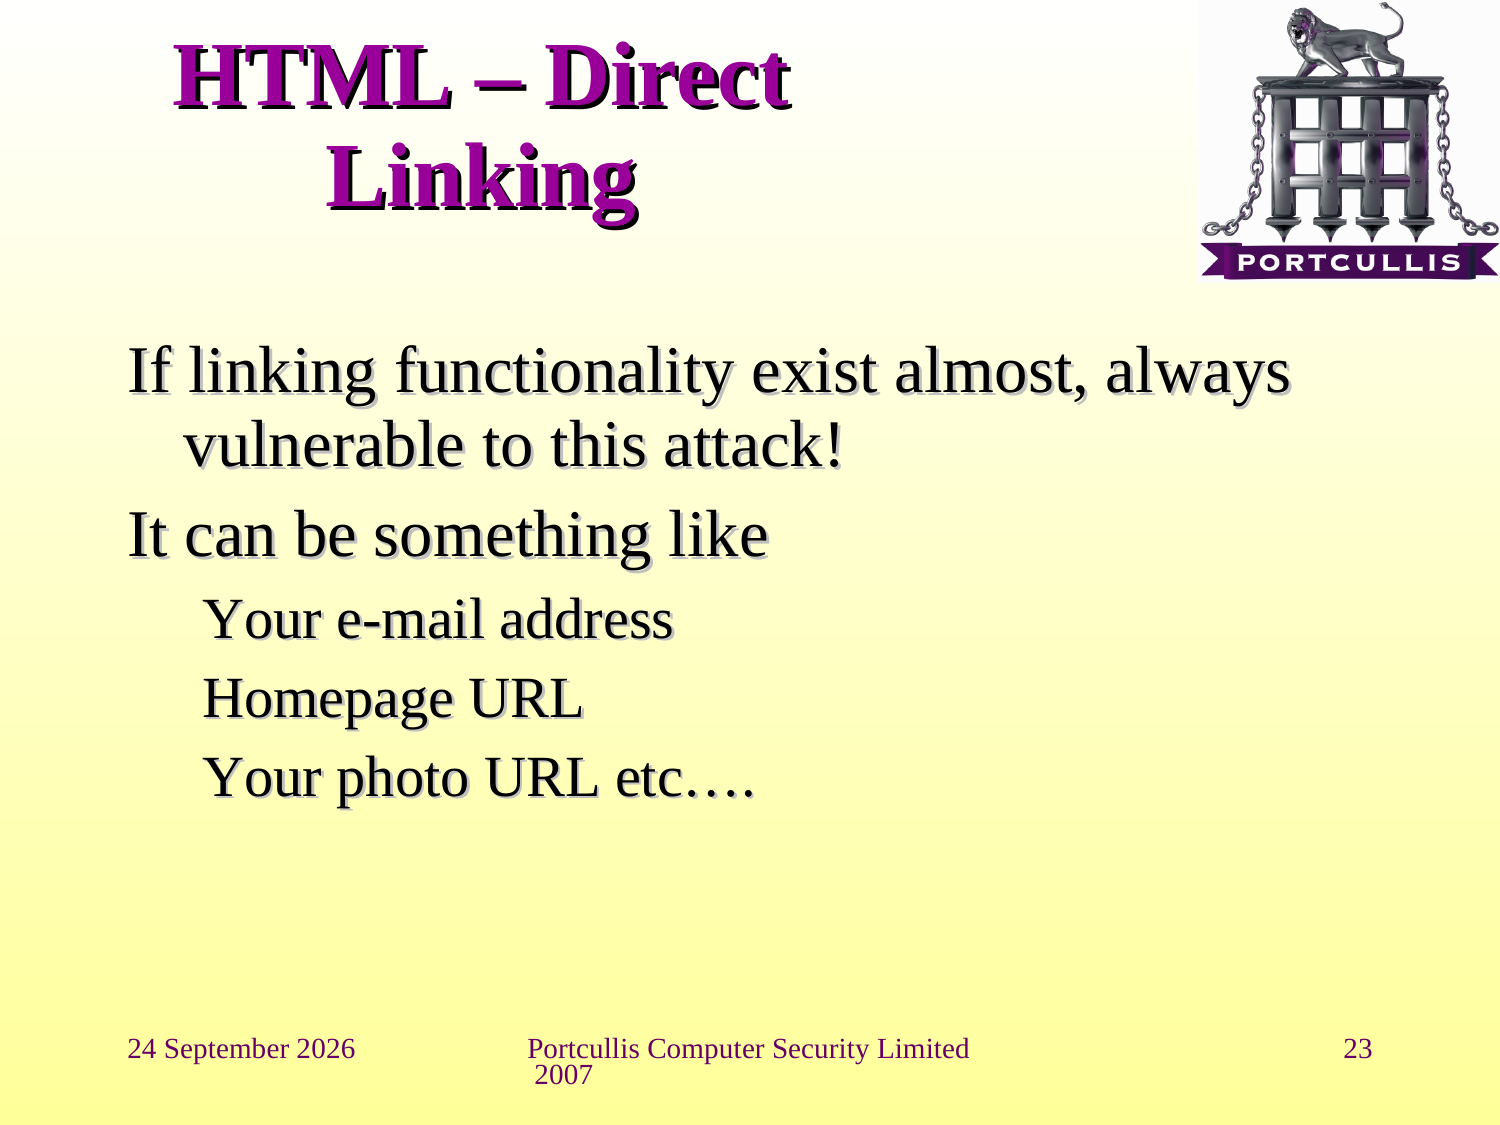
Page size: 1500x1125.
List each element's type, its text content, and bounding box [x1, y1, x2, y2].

title HTML – Direct Linking [0, 0, 963, 250]
picture [1198, 0, 1500, 283]
list If linking functionality exist almost, always vulnerable to this attack! It can be something like Your e-mail address Homepage URL Your photo URL etc…. [112, 324, 1388, 1001]
